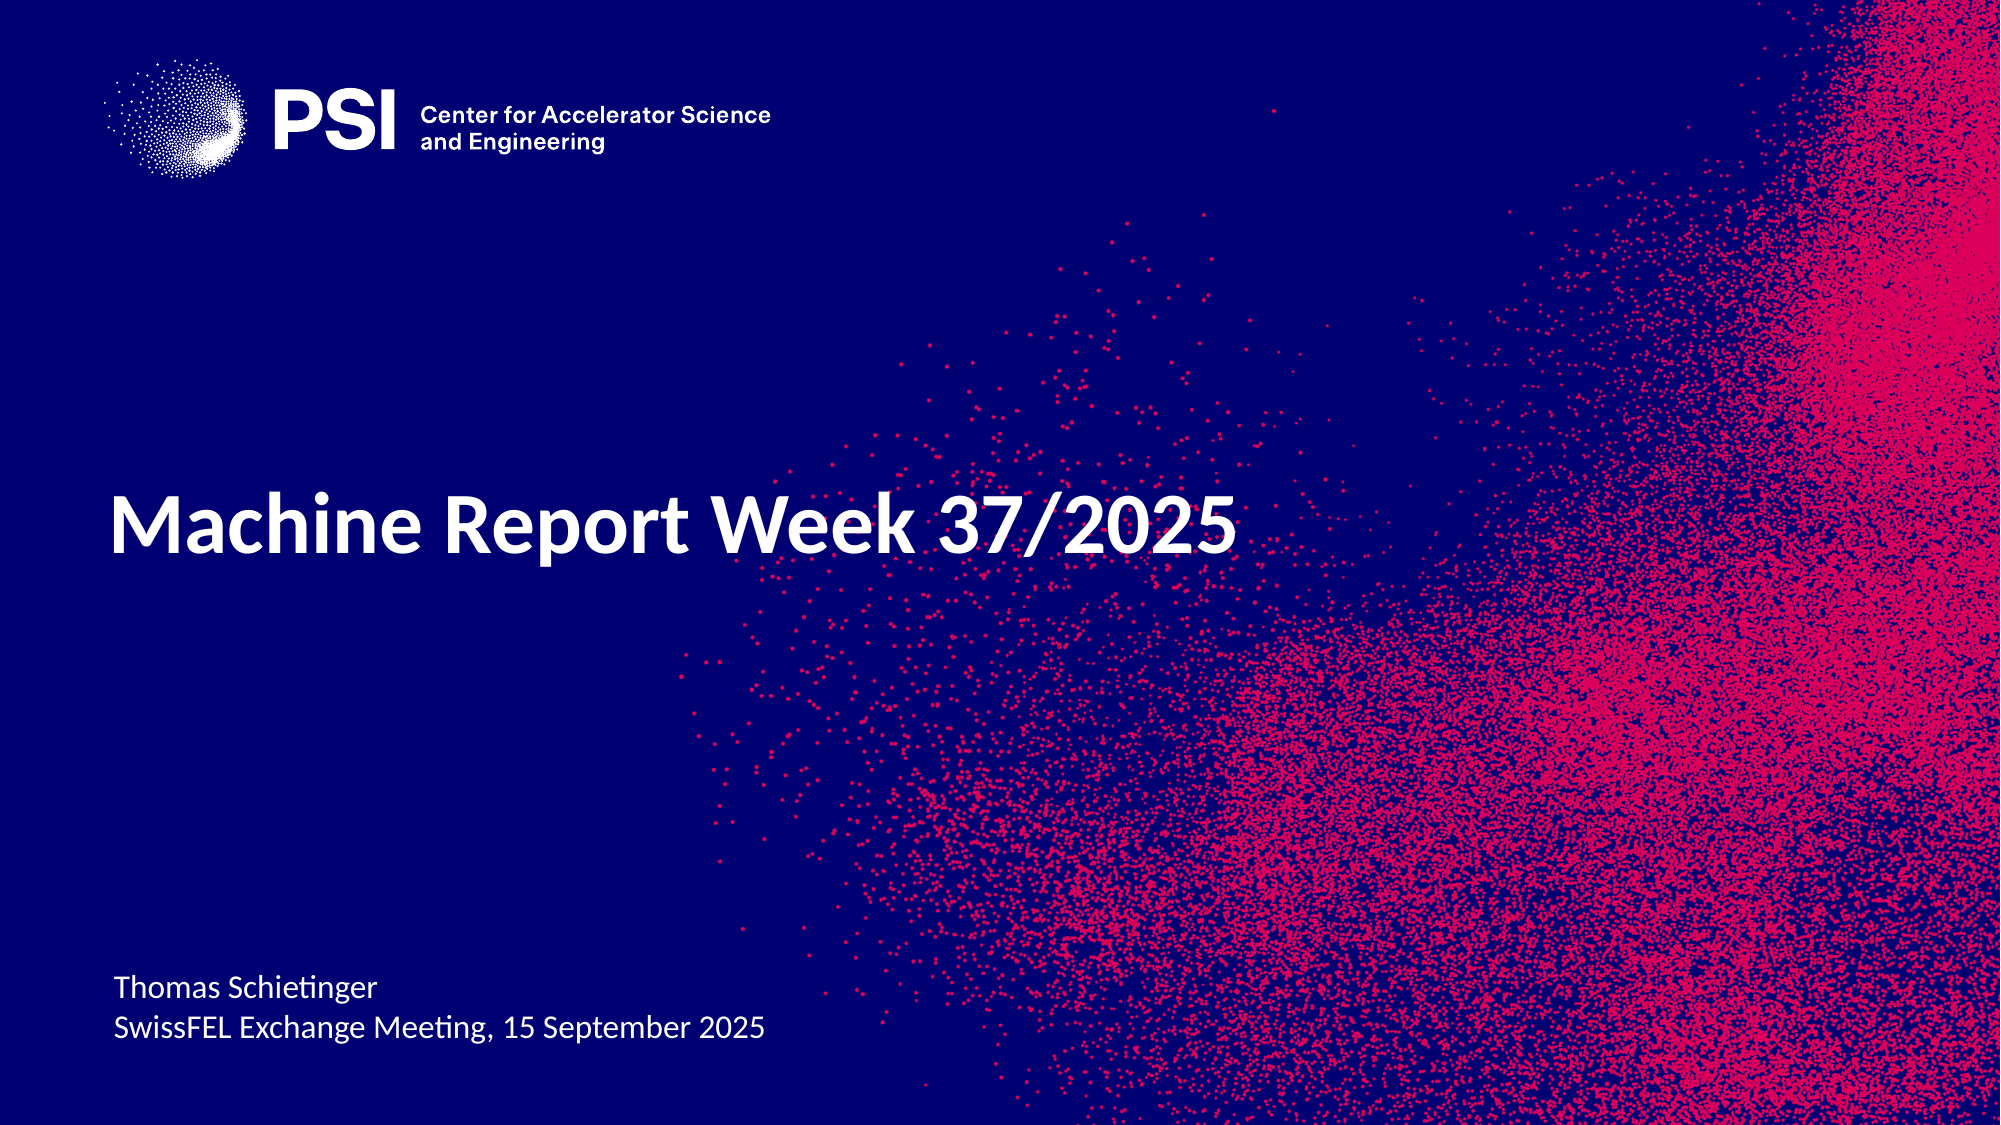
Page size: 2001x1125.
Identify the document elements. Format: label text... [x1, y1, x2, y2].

title Machine Report Week 37/2025 [108, 449, 1428, 573]
picture [0, 0, 2000, 1125]
list SwissFEL Exchange Meeting, 15 September 2025 [114, 1005, 983, 1047]
list Thomas Schietinger [114, 958, 983, 1005]
